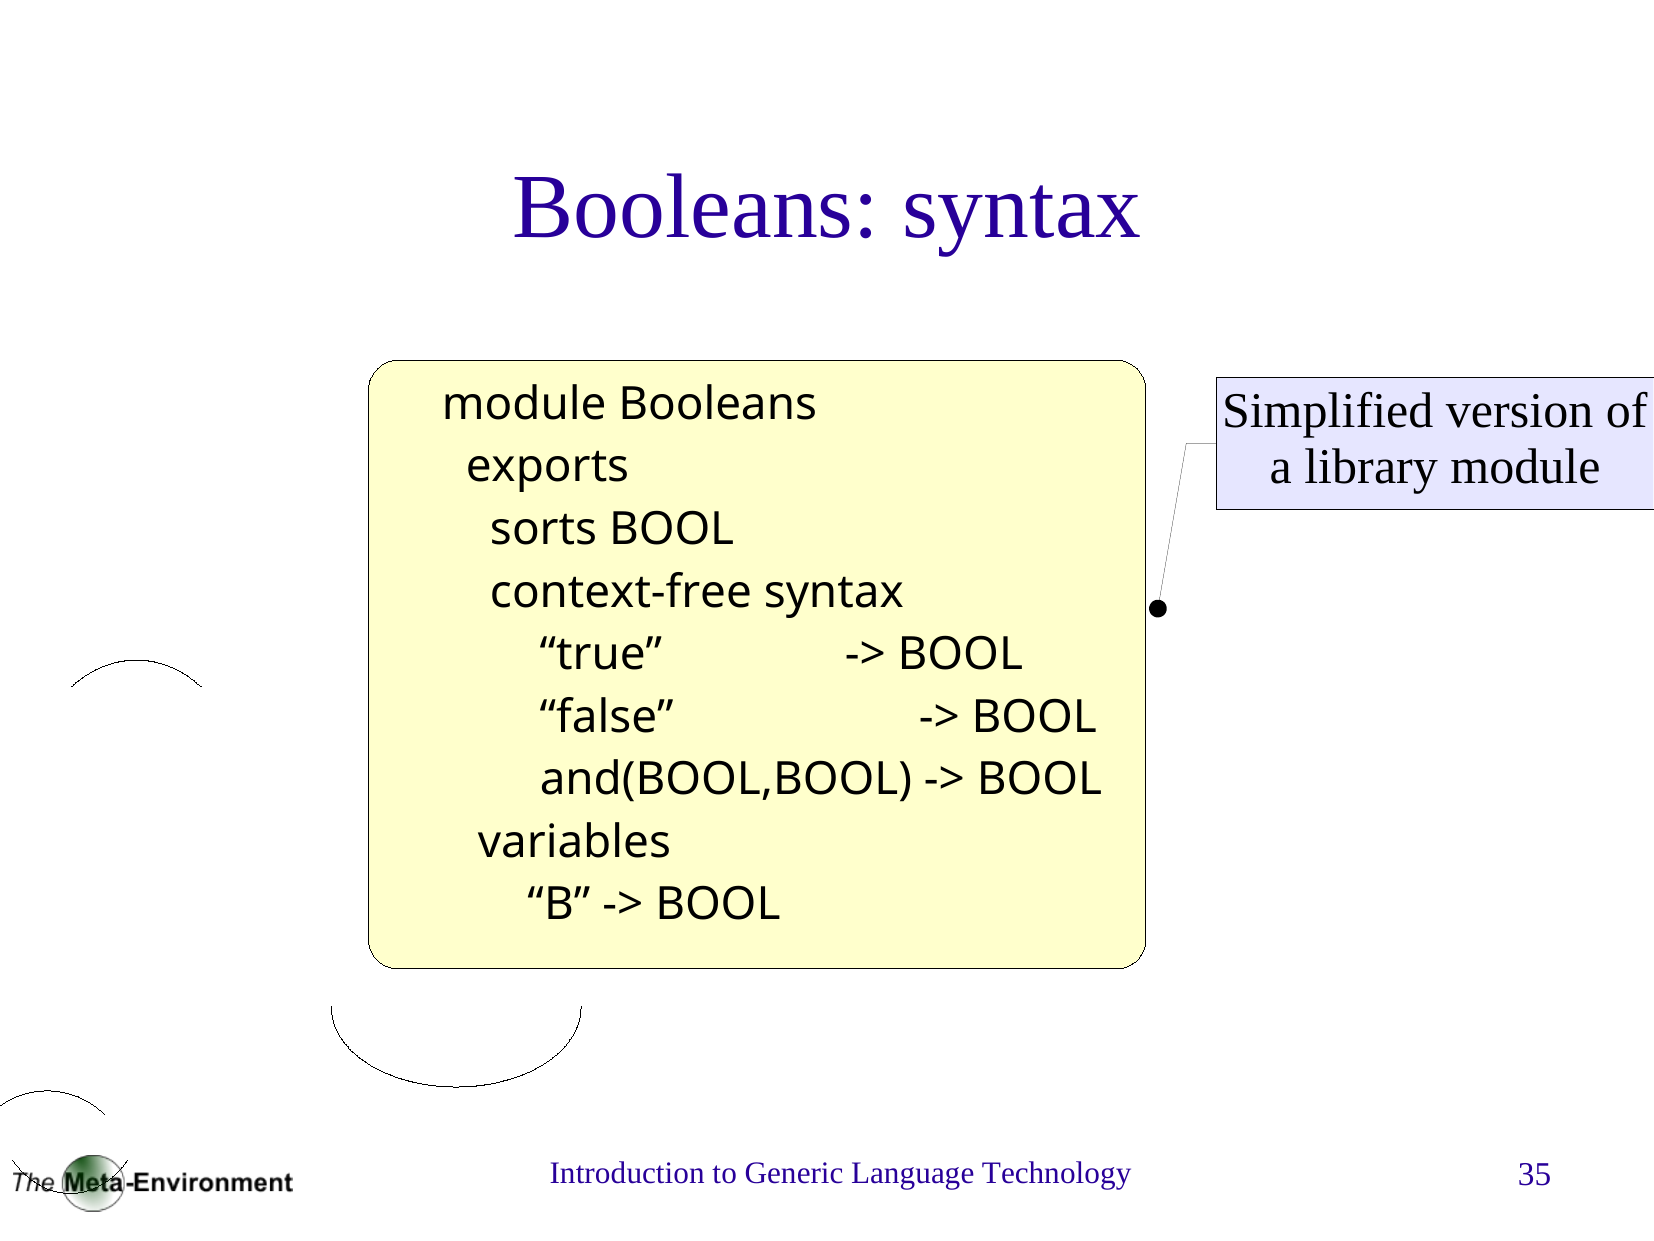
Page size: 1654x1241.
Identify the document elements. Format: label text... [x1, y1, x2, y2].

title Booleans: syntax [121, 102, 1534, 311]
text_box [368, 360, 1139, 969]
text_box Simplified version of a library module [1216, 377, 1654, 510]
text_box module Booleans exports sorts BOOL context-free syntax “true” -> BOOL “false” -> BOOL and(BOOL,BOOL) -> BOOL variables “B” -> BOOL [441, 370, 1154, 1040]
picture [13, 1155, 293, 1212]
